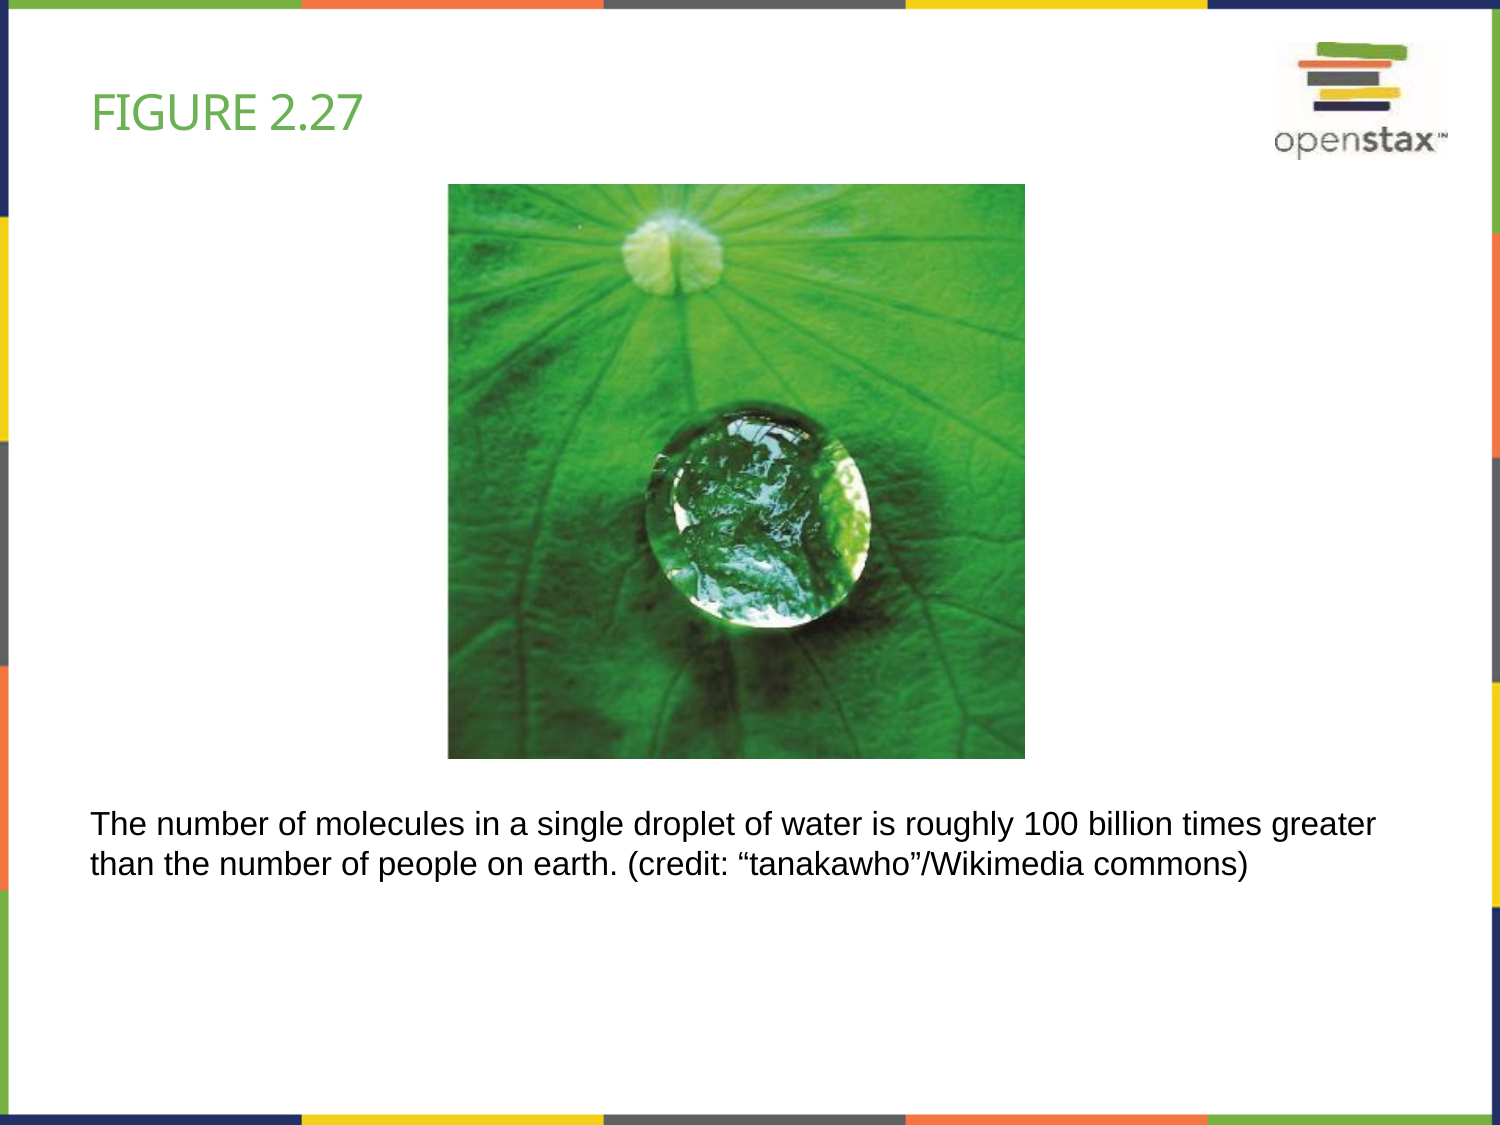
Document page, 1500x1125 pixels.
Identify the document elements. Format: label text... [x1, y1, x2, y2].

list The number of molecules in a single droplet of water is roughly 100 billion times greater than the number of people on earth. (credit: “tanakawho”/Wikimedia commons) [75, 794, 1398, 986]
picture [0, 0, 1500, 1125]
title Figure 2.27 [75, 39, 1398, 148]
